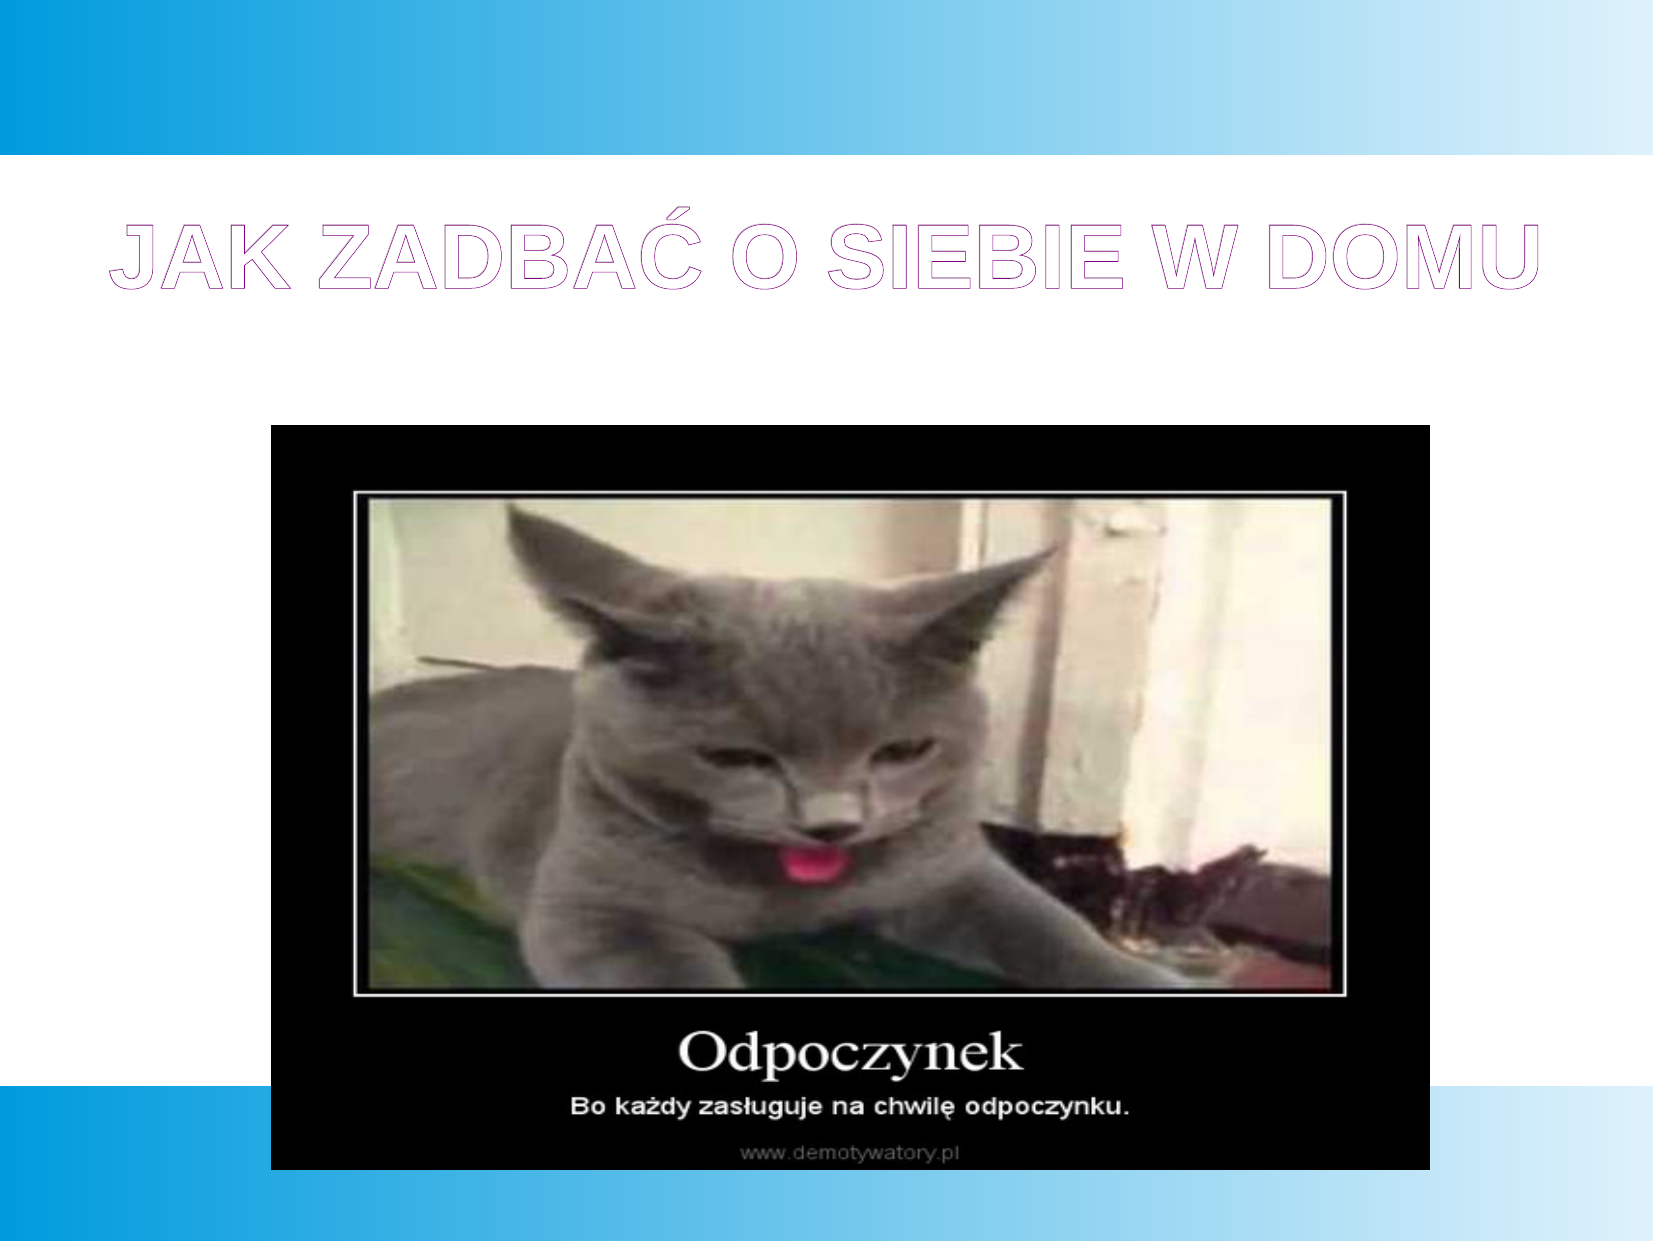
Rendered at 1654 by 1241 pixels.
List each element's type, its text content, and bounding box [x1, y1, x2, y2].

title JAK ZADBAĆ O SIEBIE W DOMU [82, 123, 1571, 390]
picture [271, 425, 1430, 1170]
